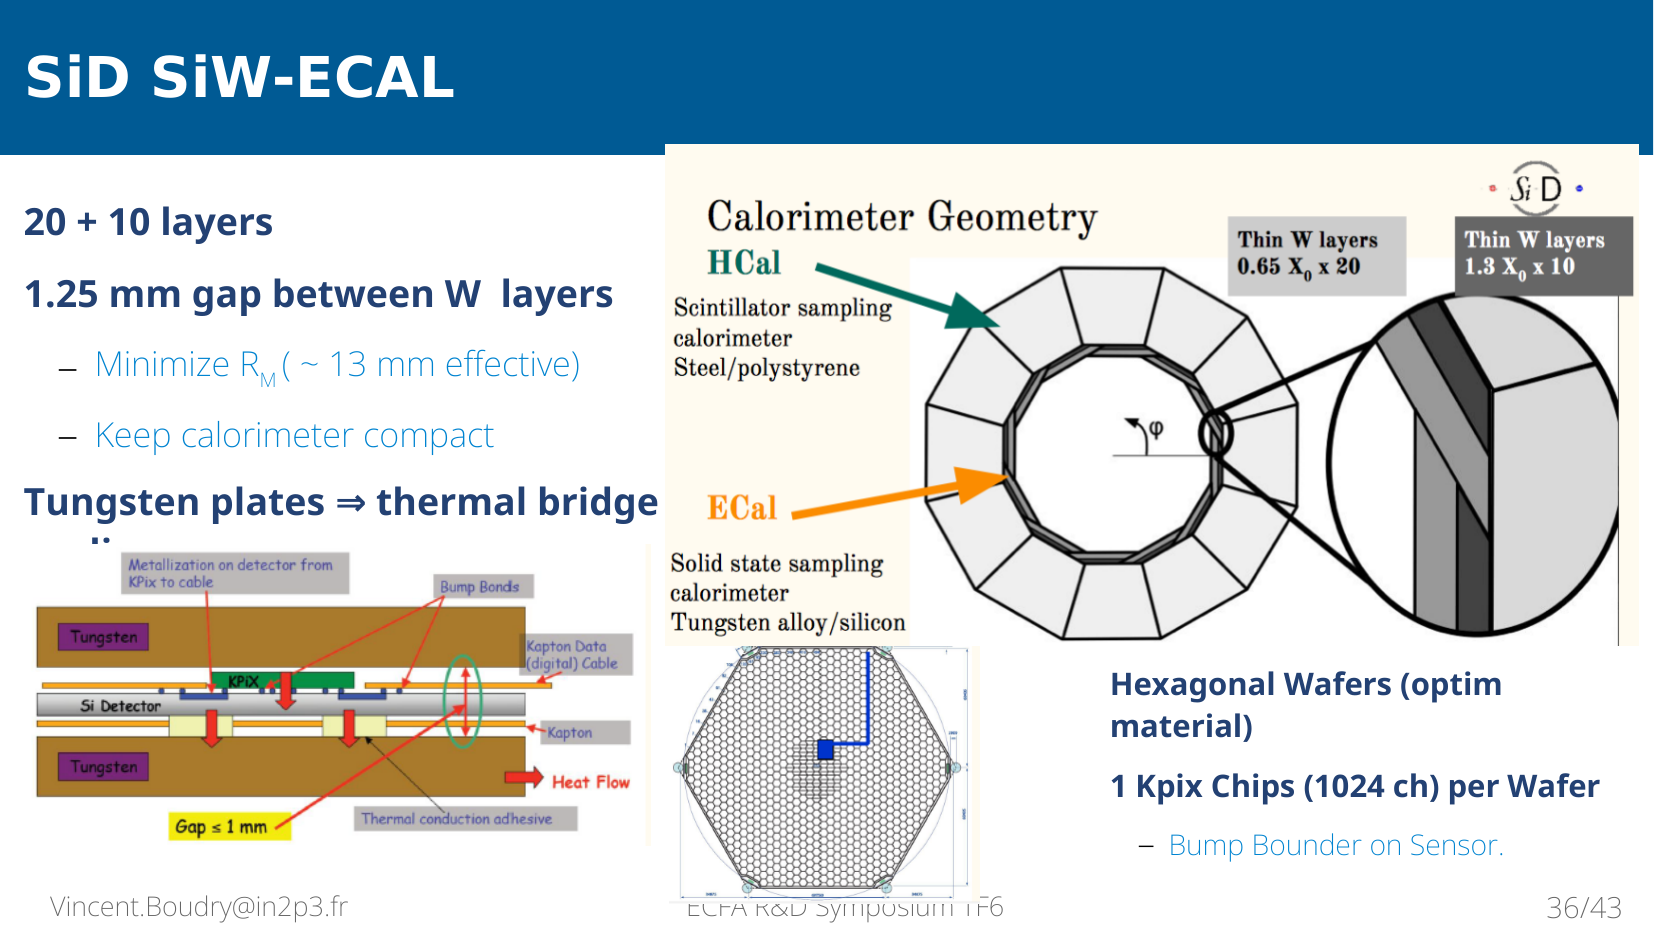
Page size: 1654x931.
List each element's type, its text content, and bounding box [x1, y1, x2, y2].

picture [665, 144, 1639, 904]
picture [25, 544, 651, 846]
list Hexagonal Wafers (optim material) 1 Kpix Chips (1024 ch) per Wafer Bump Bounder on Sensor. [1109, 662, 1631, 867]
title SiD SiW-ECAL [24, 12, 1635, 143]
list 20 + 10 layers 1.25 mm gap between W layers Minimize RM ( ~ 13 mm effective) Keep calorimeter compact Tungsten plates ⇒ thermal bridge to cooling [23, 195, 808, 867]
